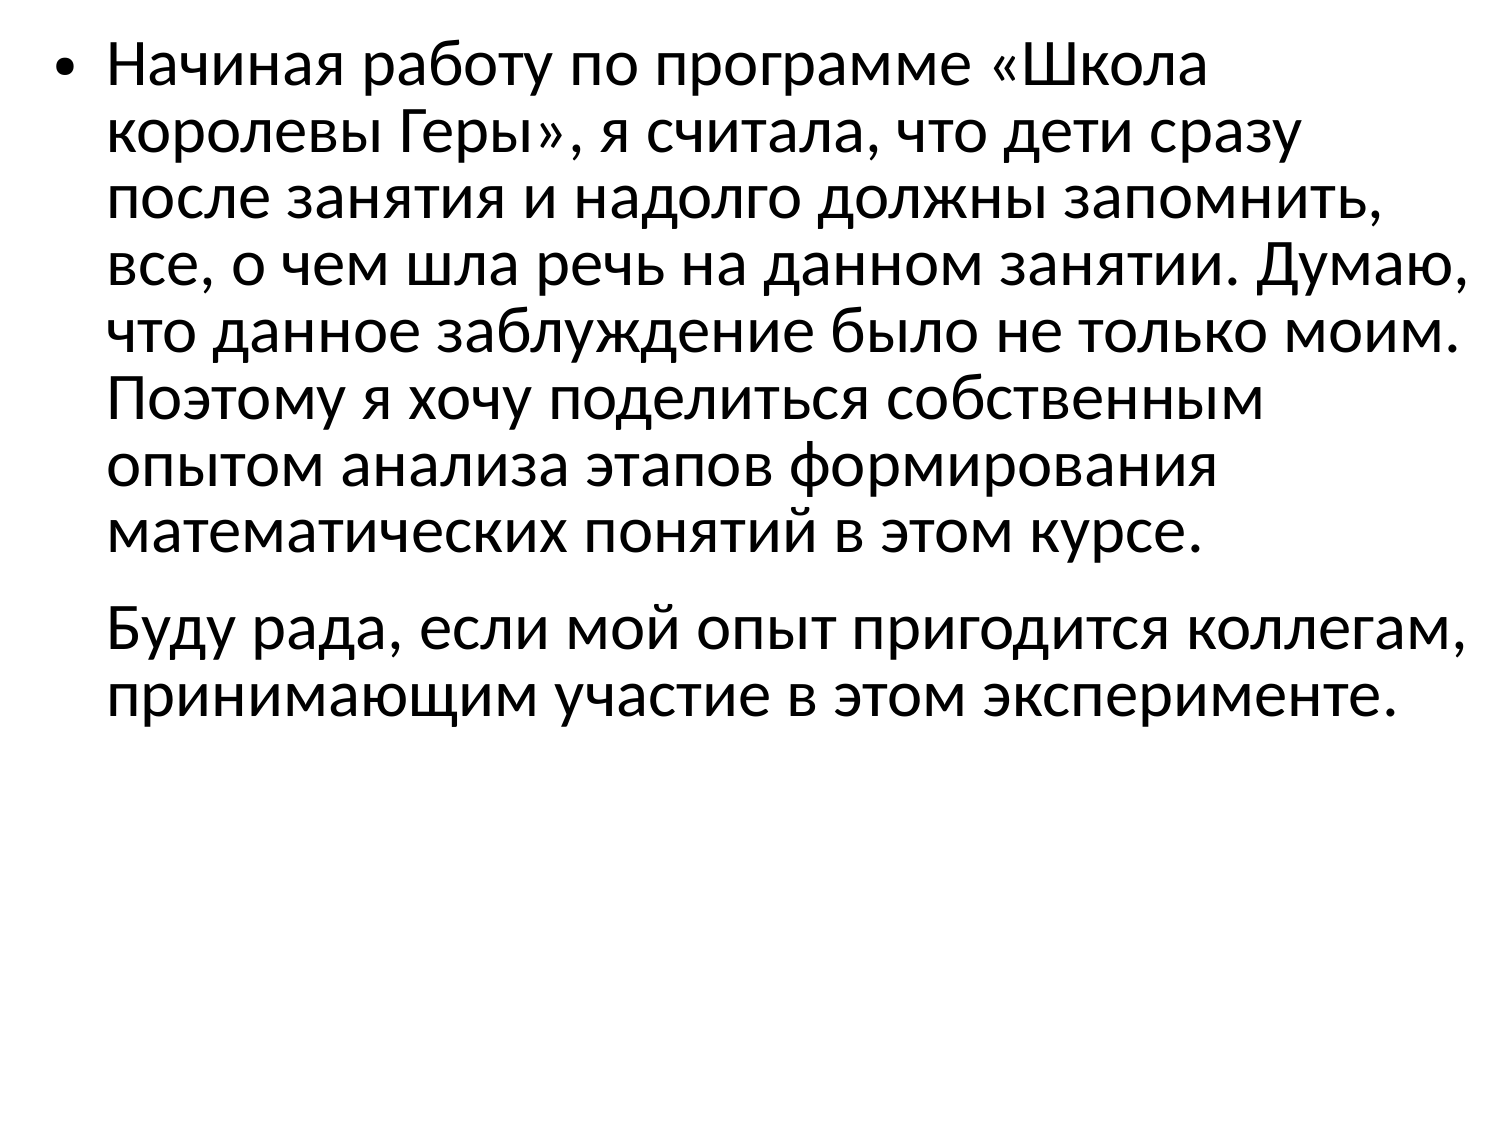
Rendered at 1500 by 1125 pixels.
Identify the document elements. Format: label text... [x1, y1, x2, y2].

list Начиная работу по программе «Школа королевы Геры», я считала, что дети сразу после занятия и надолго должны запомнить, все, о чем шла речь на данном занятии. Думаю, что данное заблуждение было не только моим. Поэтому я хочу поделиться собственным опытом анализа этапов формирования математических понятий в этом курсе. Буду рада, если мой опыт пригодится коллегам, принимающим участие в этом эксперименте. [35, 35, 1477, 1125]
